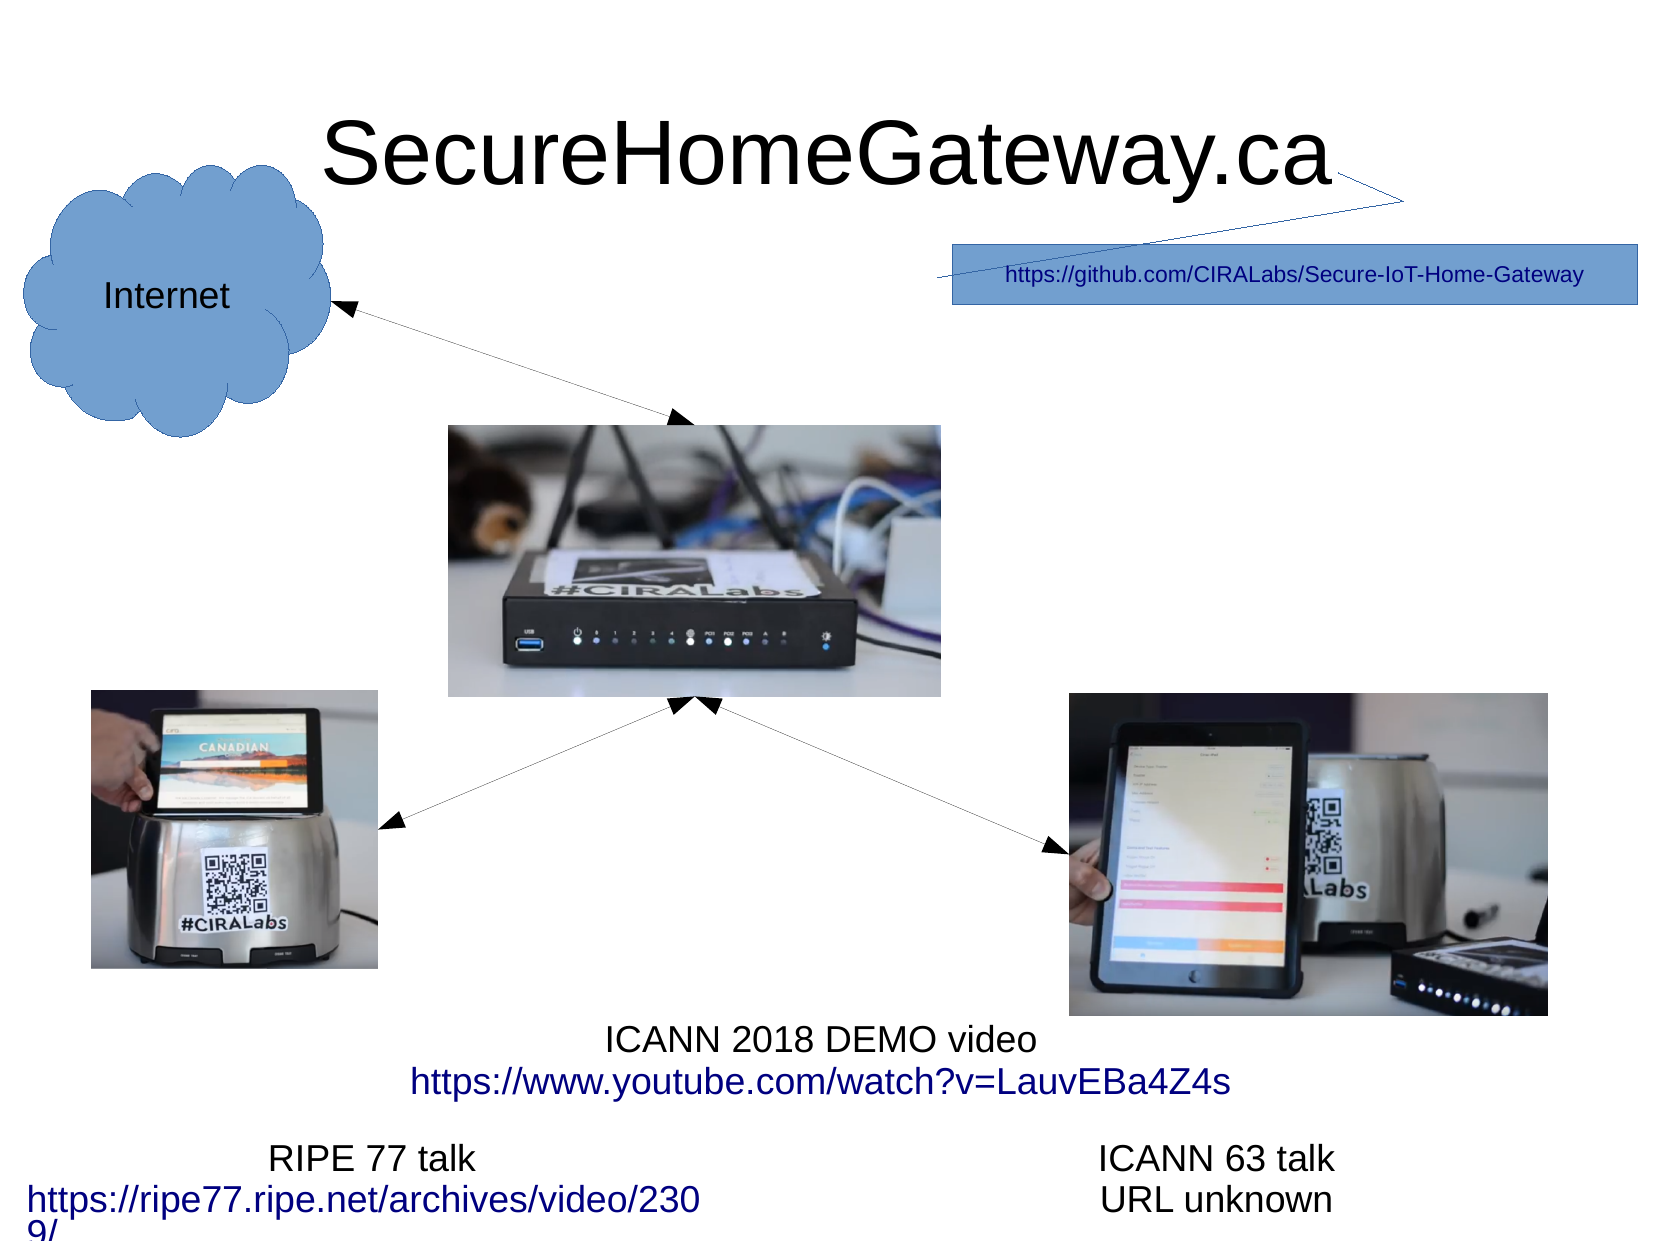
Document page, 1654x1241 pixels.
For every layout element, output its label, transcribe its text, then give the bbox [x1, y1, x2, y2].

picture [1069, 693, 1548, 1016]
picture [91, 690, 378, 969]
title SecureHomeGateway.ca [82, 49, 1571, 257]
text_box https://github.com/CIRALabs/Secure-IoT-Home-Gateway [937, 172, 1637, 304]
text_box Internet [23, 165, 331, 438]
text_box ICANN 2018 DEMO video https://www.youtube.com/watch?v=LauvEBa4Z4s [342, 1011, 1300, 1111]
text_box ICANN 63 talk URL unknown [791, 1129, 1642, 1229]
text_box RIPE 77 talk https://ripe77.ripe.net/archives/video/2309/ [11, 1129, 733, 1229]
picture [448, 425, 941, 697]
